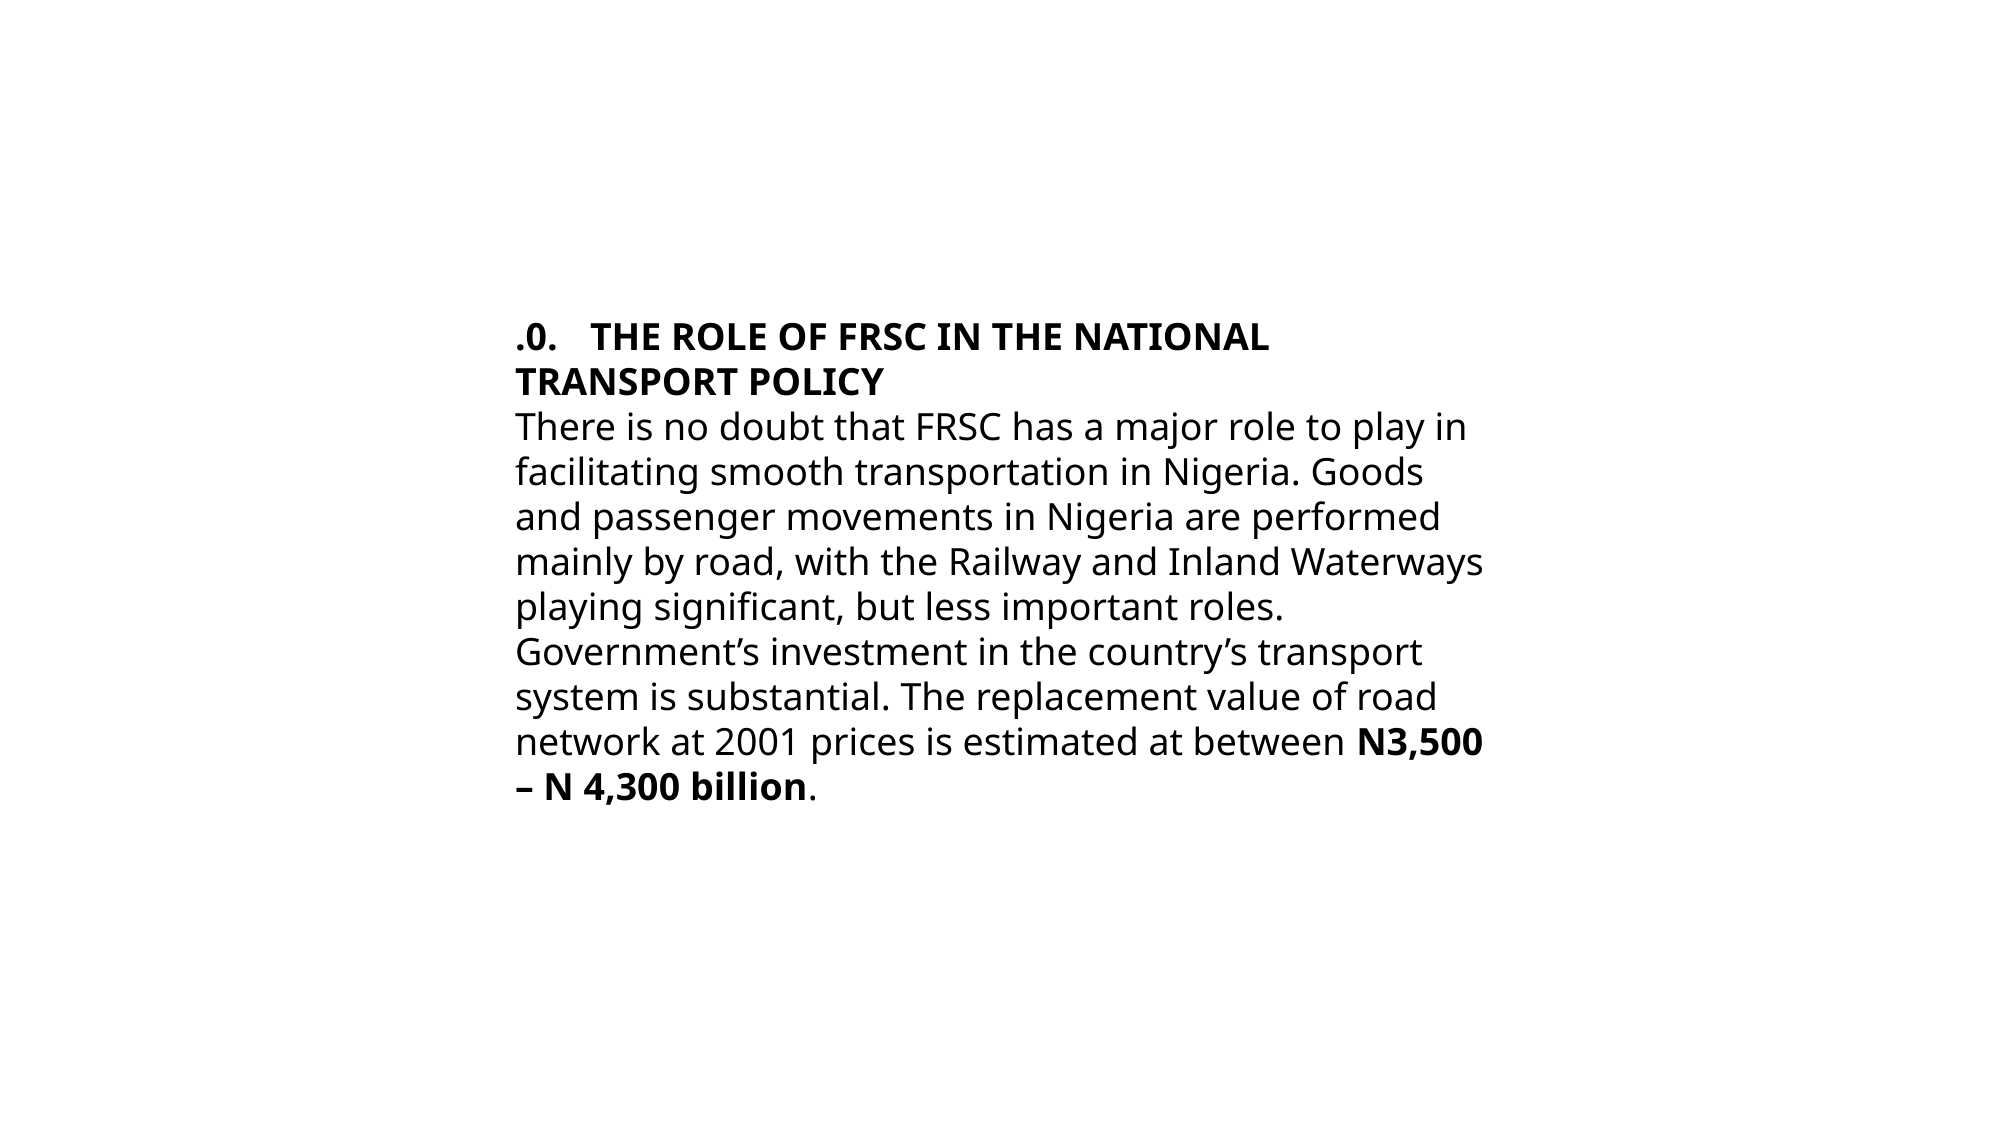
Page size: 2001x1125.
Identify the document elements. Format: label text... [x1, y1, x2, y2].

text_box .0. THE ROLE OF FRSC IN THE NATIONAL TRANSPORT POLICY There is no doubt that FRSC has a major role to play in facilitating smooth transportation in Nigeria. Goods and passenger movements in Nigeria are performed mainly by road, with the Railway and Inland Waterways playing significant, but less important roles. Government’s investment in the country’s transport system is substantial. The replacement value of road network at 2001 prices is estimated at between N3,500 – N 4,300 billion. [500, 305, 1500, 815]
